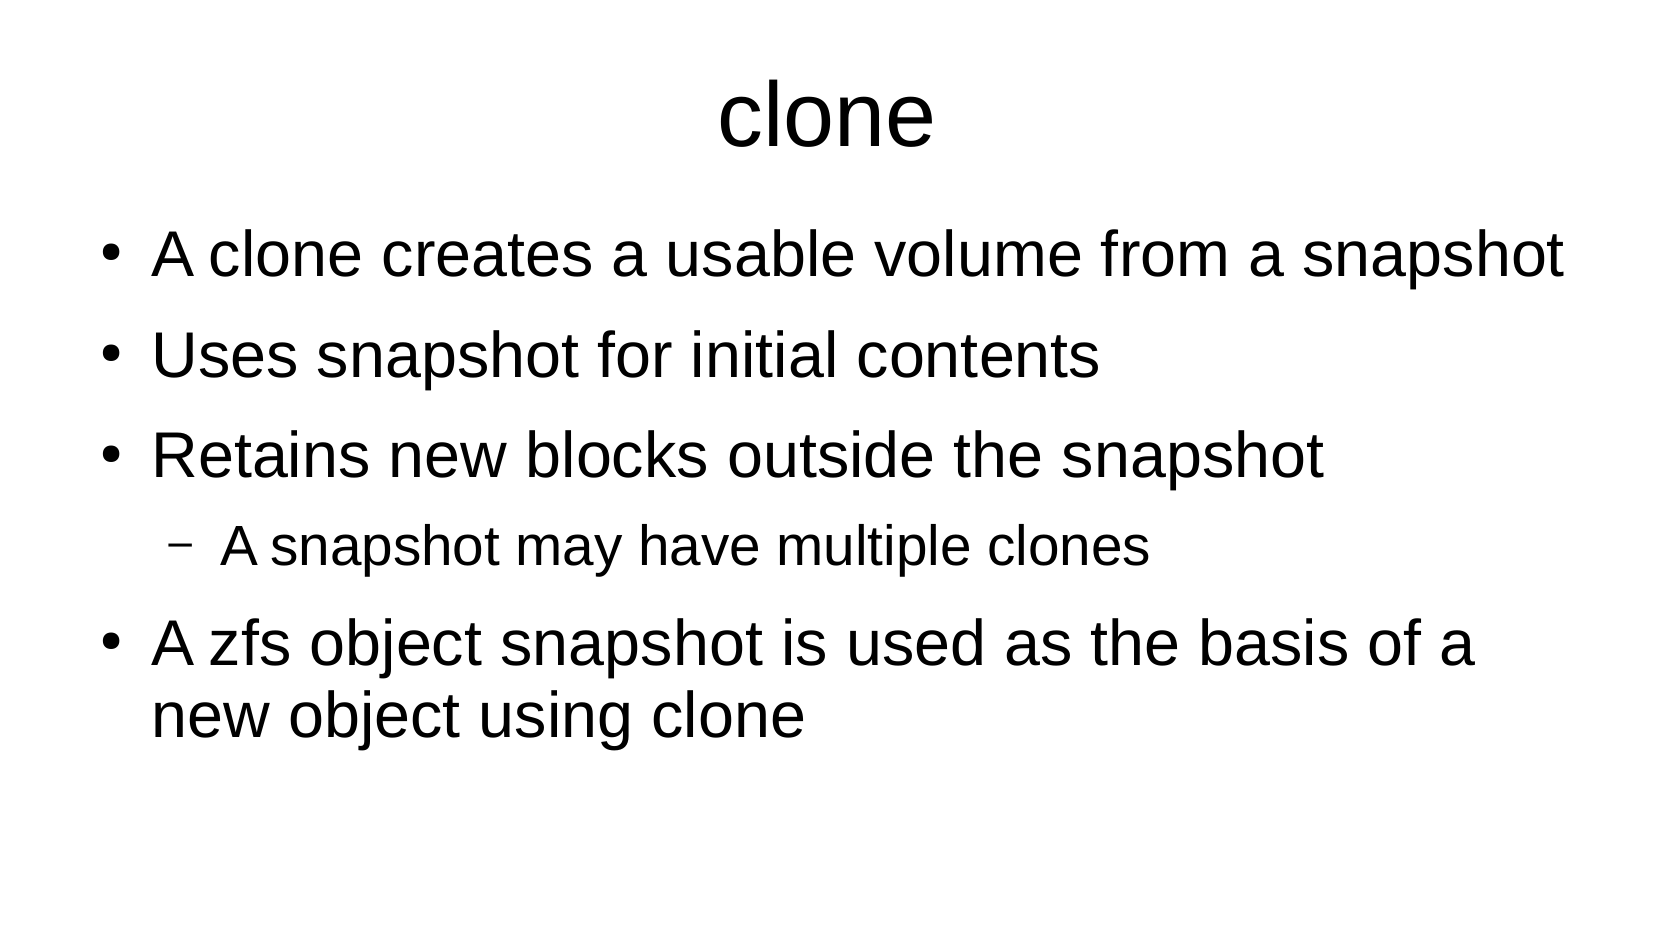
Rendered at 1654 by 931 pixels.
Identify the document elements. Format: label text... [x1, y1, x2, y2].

title clone [82, 37, 1571, 193]
list A clone creates a usable volume from a snapshot Uses snapshot for initial contents Retains new blocks outside the snapshot A snapshot may have multiple clones A zfs object snapshot is used as the basis of a new object using clone [82, 217, 1571, 758]
